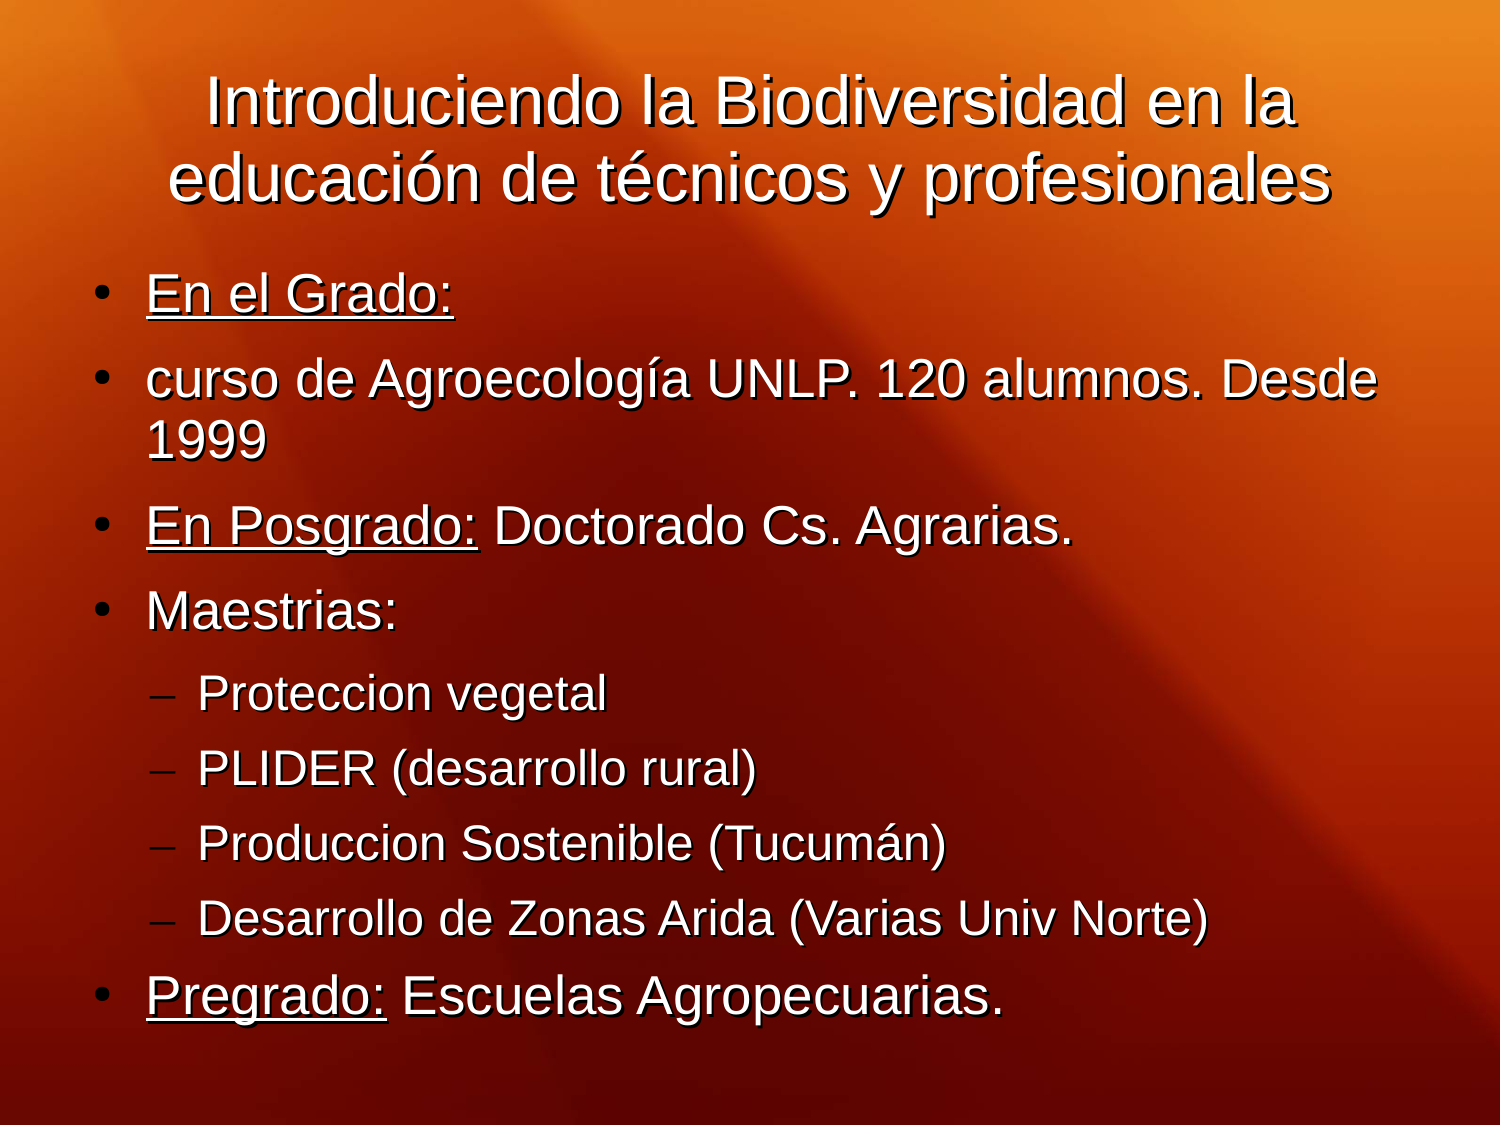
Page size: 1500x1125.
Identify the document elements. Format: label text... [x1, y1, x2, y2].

title Introduciendo la Biodiversidad en la educación de técnicos y profesionales [75, 44, 1425, 233]
picture [0, 0, 1500, 1125]
list En el Grado: curso de Agroecología UNLP. 120 alumnos. Desde 1999 En Posgrado: Doctorado Cs. Agrarias. Maestrias: Proteccion vegetal PLIDER (desarrollo rural) Produccion Sostenible (Tucumán) Desarrollo de Zonas Arida (Varias Univ Norte) Pregrado: Escuelas Agropecuarias. [75, 263, 1425, 1026]
